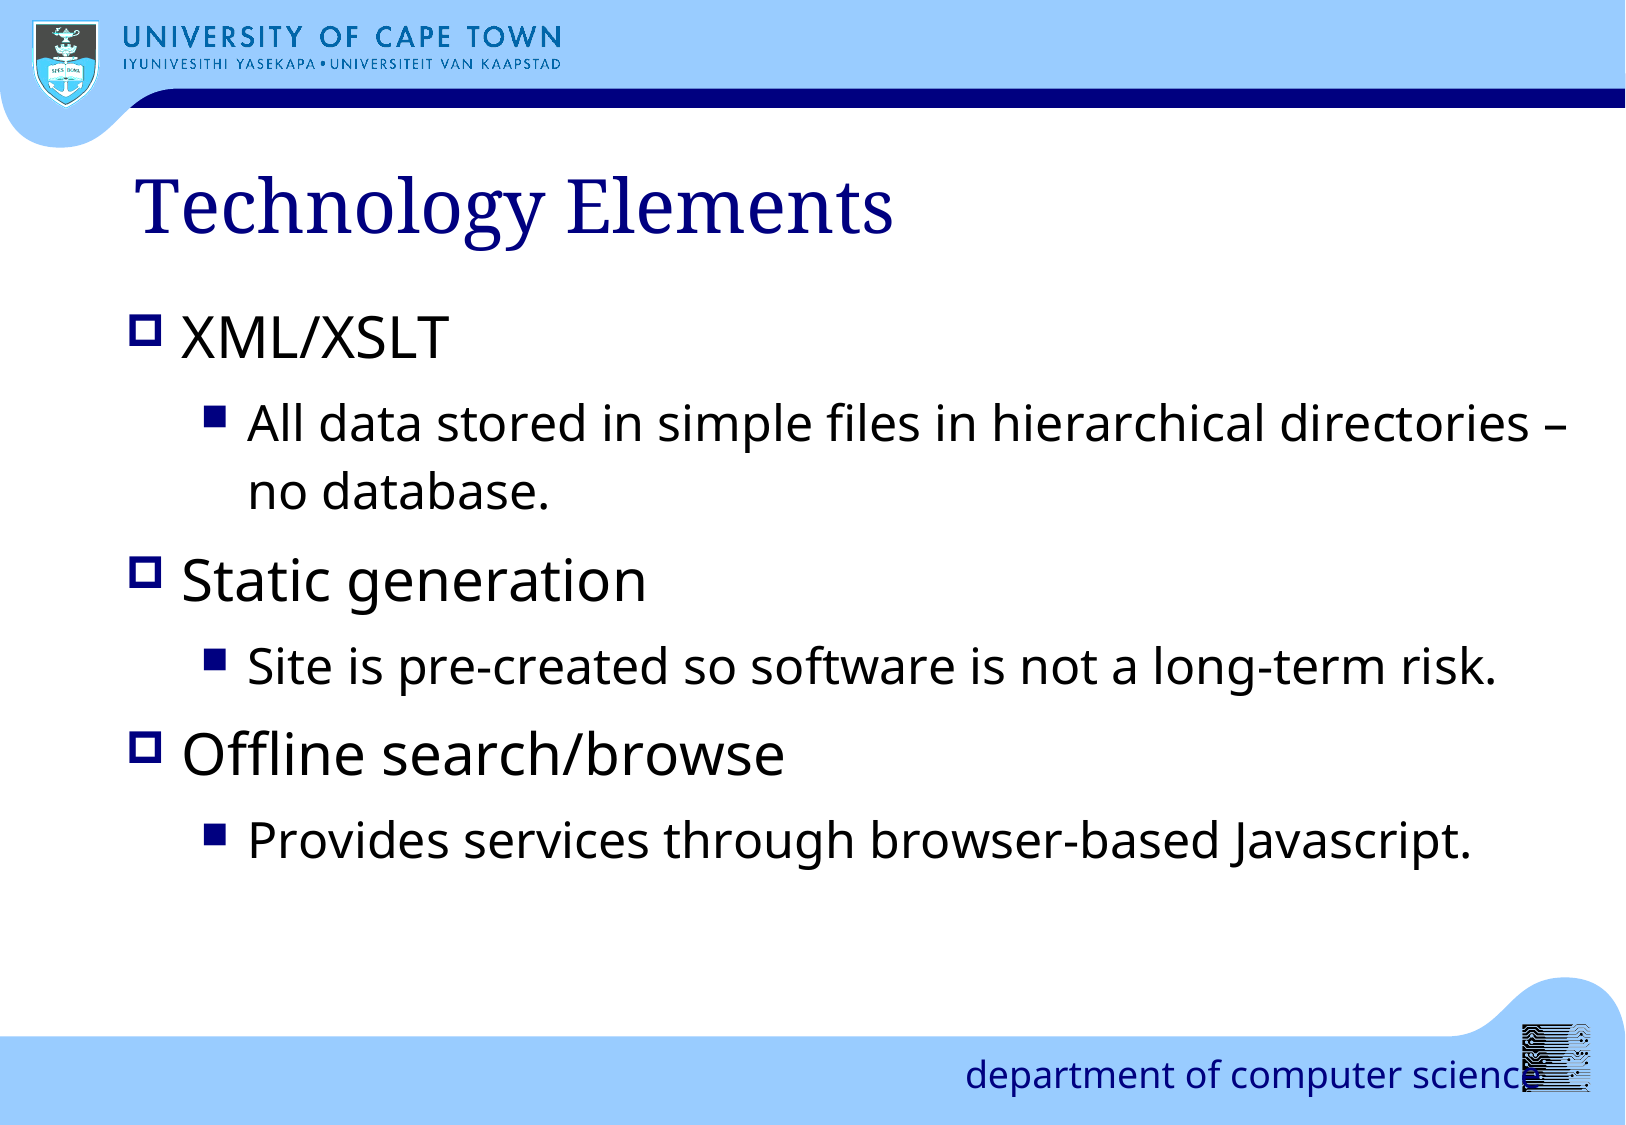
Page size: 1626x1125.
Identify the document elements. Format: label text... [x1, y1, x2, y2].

title Technology Elements [134, 140, 1571, 268]
picture [1526, 1070, 1536, 1076]
list XML/XSLT All data stored in simple files in hierarchical directories – no database. Static generation Site is pre-created so software is not a long-term risk. Offline search/browse Provides services through browser-based Javascript. [125, 296, 1570, 949]
picture [1522, 1024, 1591, 1092]
picture [120, 23, 563, 71]
